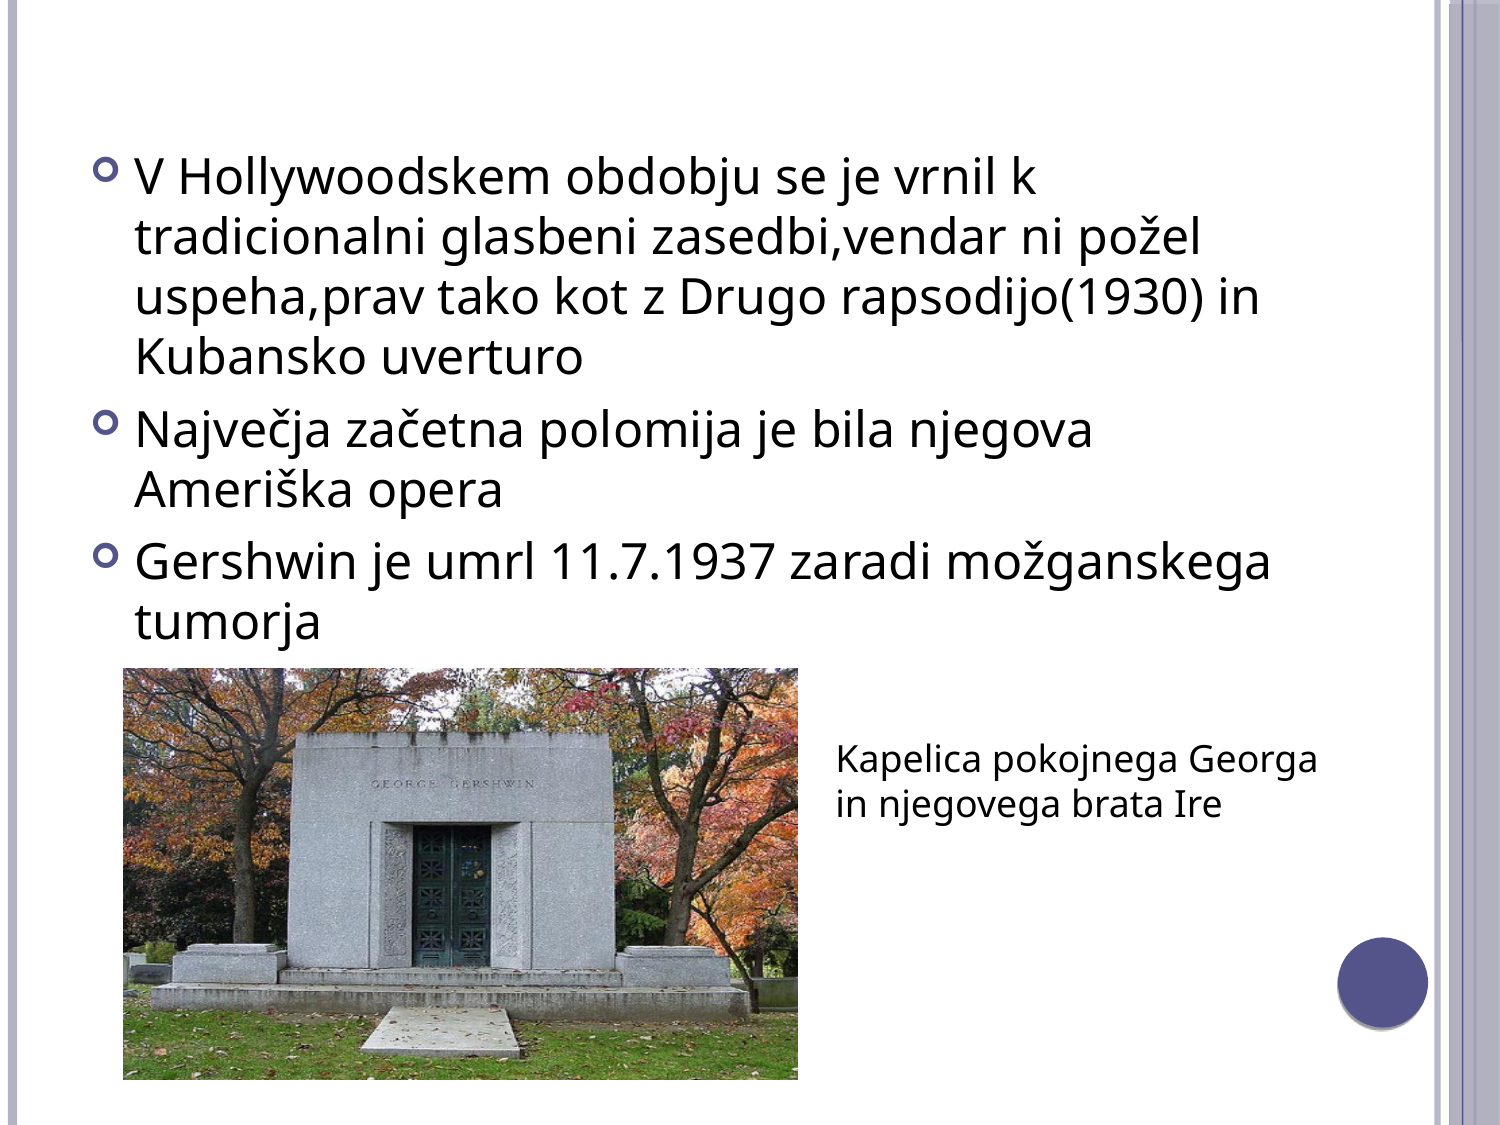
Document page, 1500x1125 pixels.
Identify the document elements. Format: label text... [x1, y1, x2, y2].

text_box Kapelica pokojnega Georga in njegovega brata Ire [820, 727, 1365, 833]
list V Hollywoodskem obdobju se je vrnil k tradicionalni glasbeni zasedbi,vendar ni požel uspeha,prav tako kot z Drugo rapsodijo(1930) in Kubansko uverturo Največja začetna polomija je bila njegova Ameriška opera Gershwin je umrl 11.7.1937 zaradi možganskega tumorja [75, 137, 1300, 1062]
picture [123, 668, 798, 1080]
